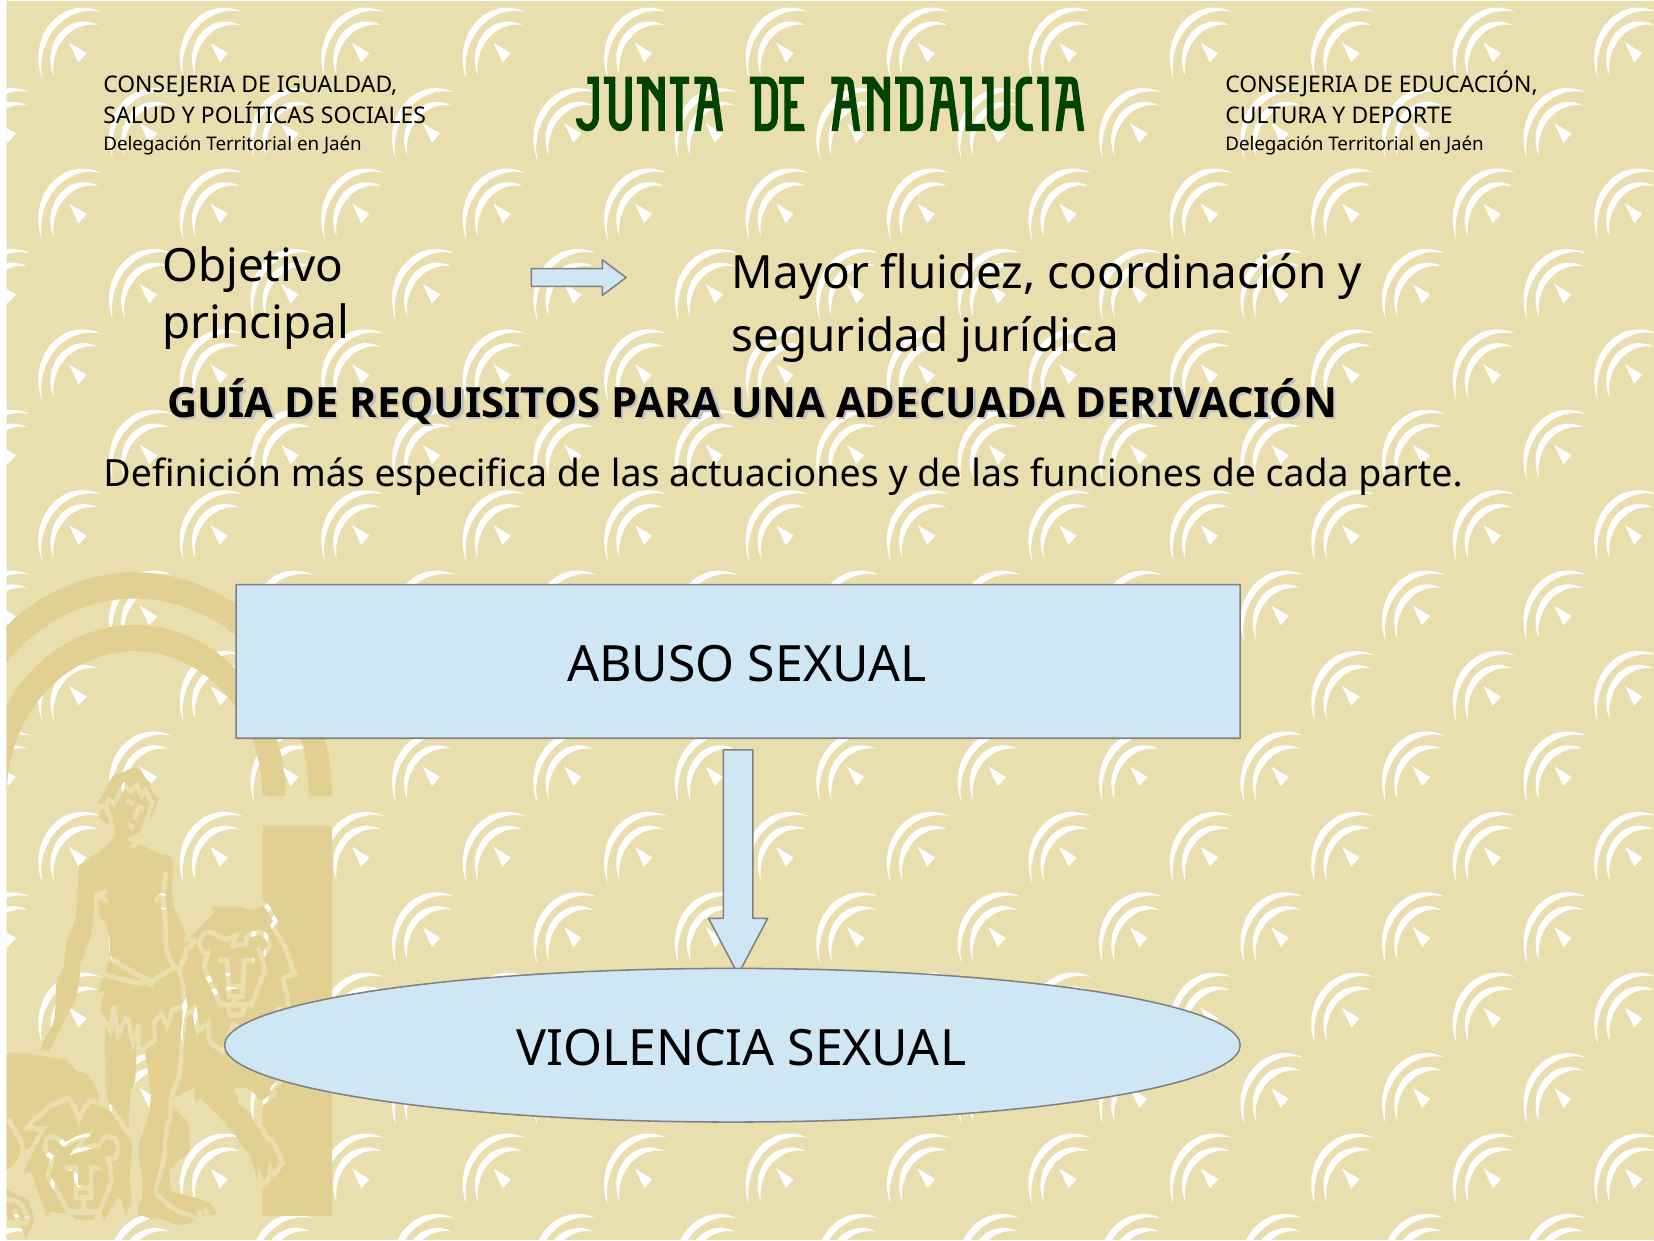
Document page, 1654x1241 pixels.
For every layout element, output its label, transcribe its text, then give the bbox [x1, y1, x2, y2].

text_box CONSEJERIA DE EDUCACIÓN, CULTURA Y DEPORTE Delegación Territorial en Jaén [1210, 60, 1575, 148]
text_box ABUSO SEXUAL [236, 584, 1241, 739]
text_box VIOLENCIA SEXUAL [224, 968, 1241, 1123]
text_box [708, 749, 768, 968]
text_box Mayor fluidez, coordinación y seguridad jurídica [717, 310, 1536, 358]
picture [6, 0, 1654, 1241]
text_box CONSEJERIA DE IGUALDAD, SALUD Y POLÍTICAS SOCIALES Delegación Territorial en Jaén [88, 60, 464, 148]
text_box [30, 147, 1654, 310]
text_box GUÍA DE REQUISITOS PARA UNA ADECUADA DERIVACIÓN [152, 365, 1595, 439]
text_box Definición más especifica de las actuaciones y de las funciones de cada parte. [88, 439, 1625, 502]
text_box Objetivo principal [147, 310, 513, 350]
